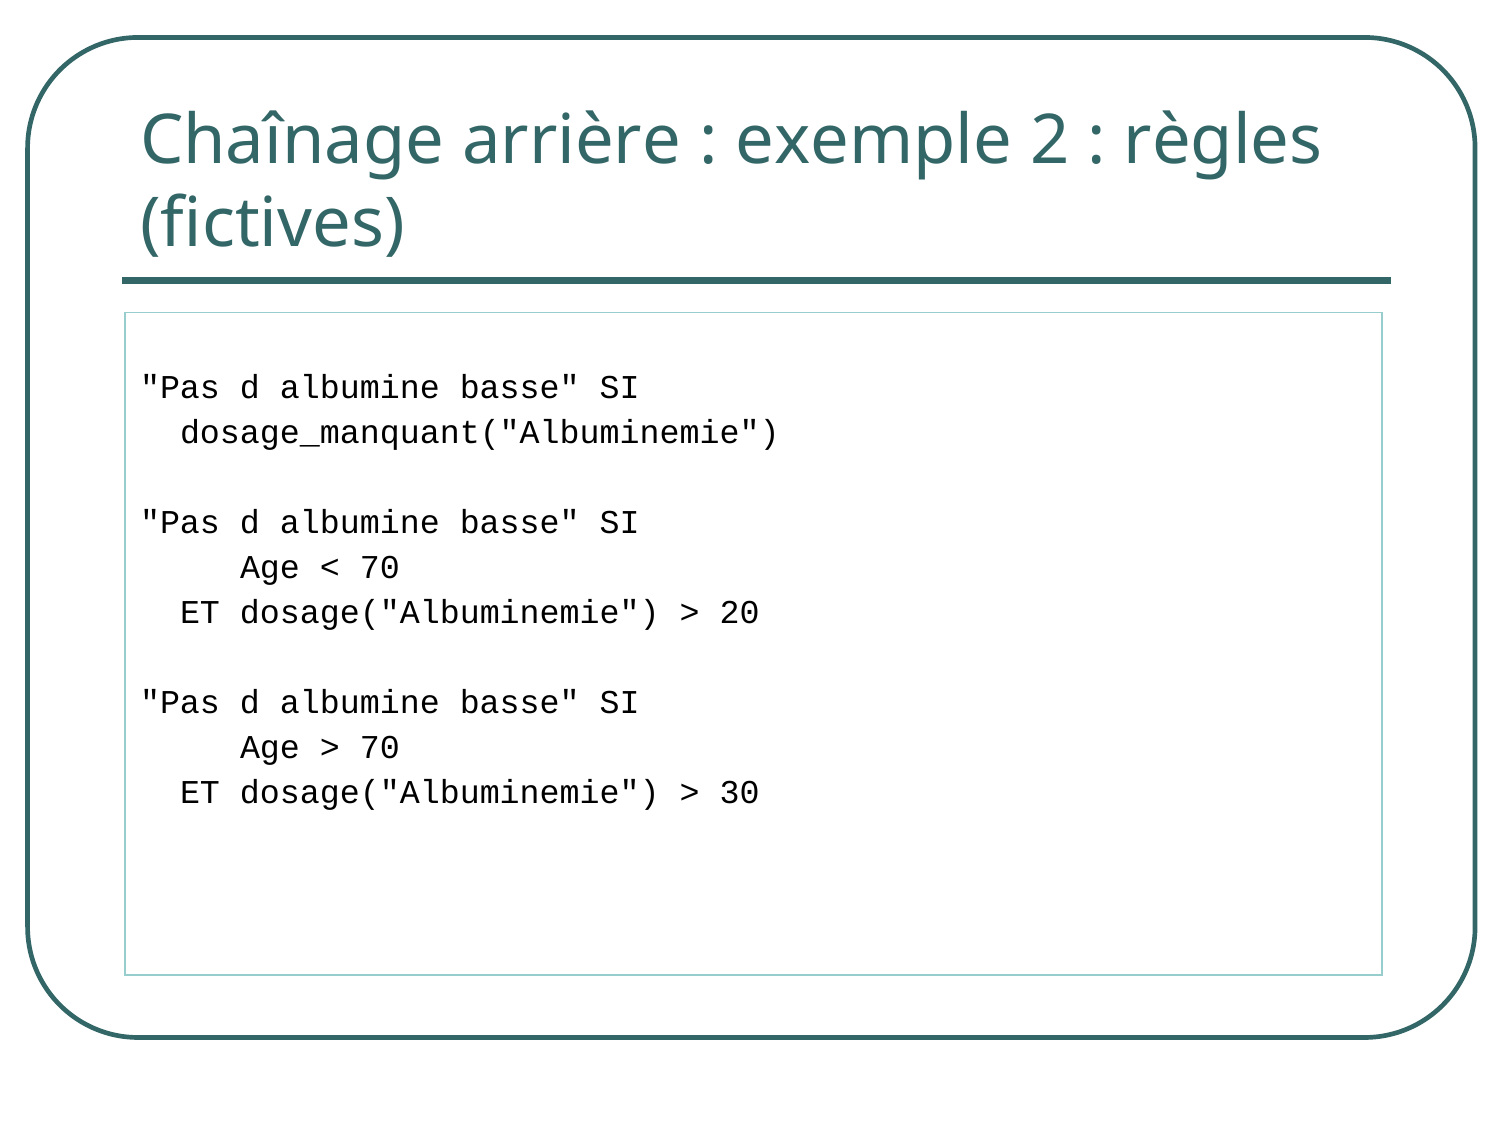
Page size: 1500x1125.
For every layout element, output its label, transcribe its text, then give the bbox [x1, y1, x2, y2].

list "Pas d albumine basse" SI dosage_manquant("Albuminemie") "Pas d albumine basse" SI Age < 70 ET dosage("Albuminemie") > 20 "Pas d albumine basse" SI Age > 70 ET dosage("Albuminemie") > 30 [125, 312, 1382, 976]
title Chaînage arrière : exemple 2 : règles (fictives) [125, 87, 1388, 208]
